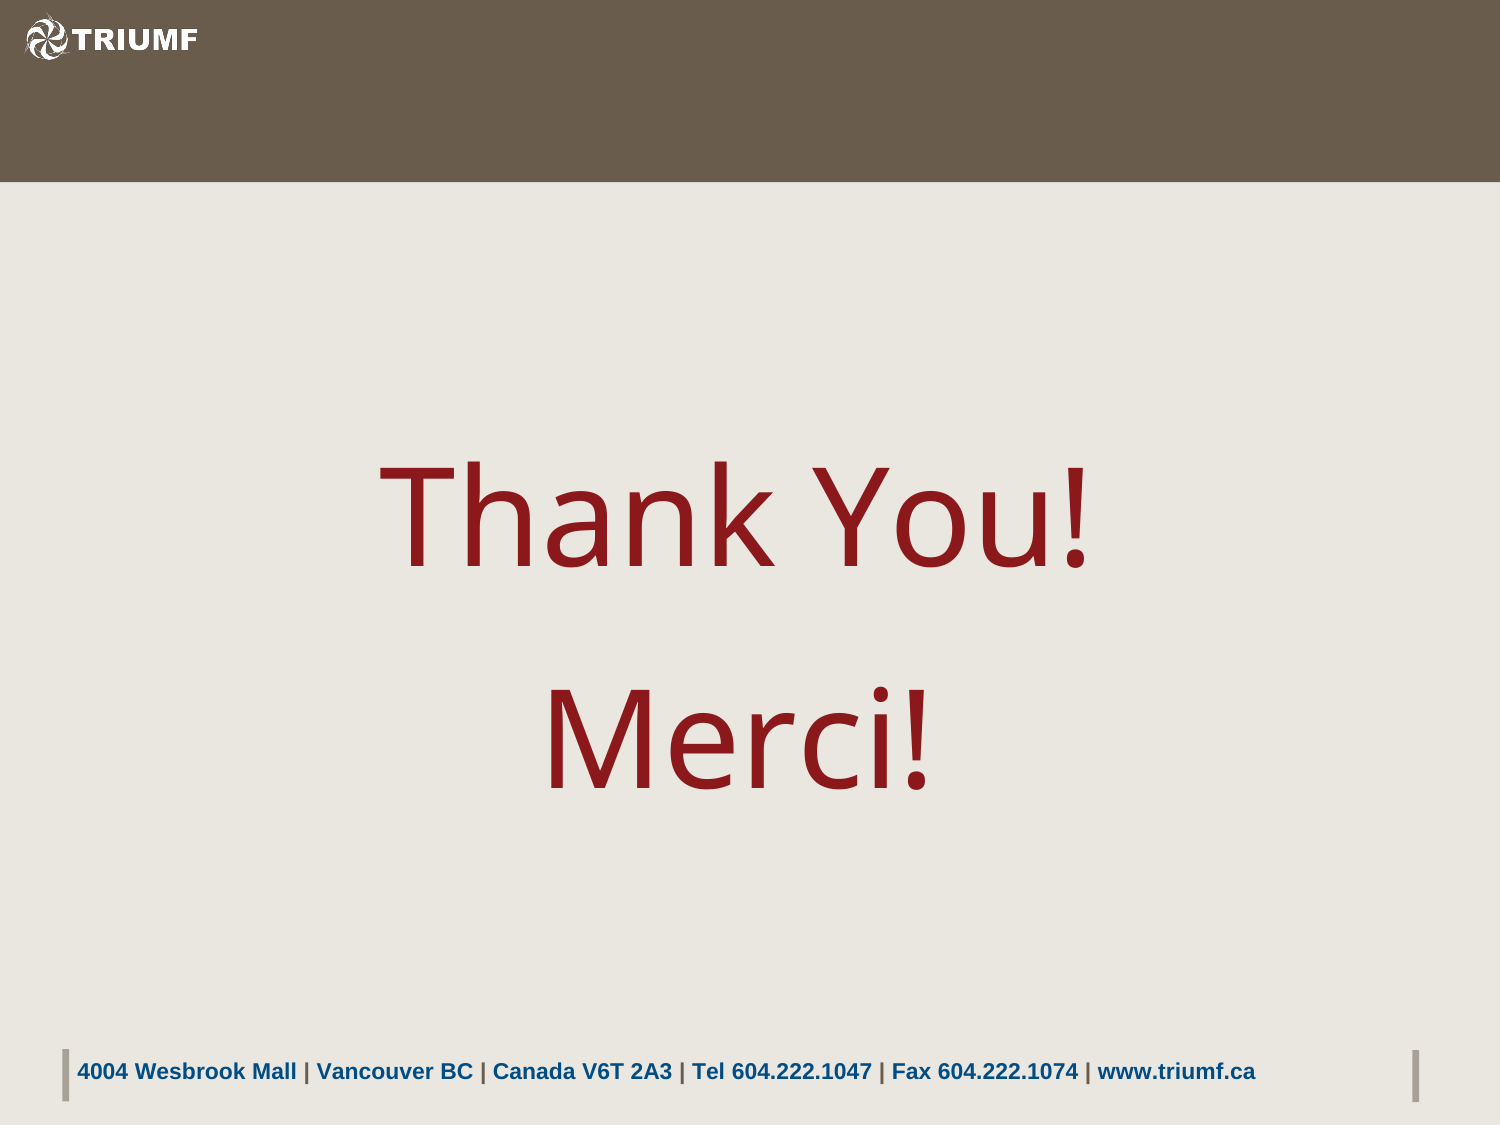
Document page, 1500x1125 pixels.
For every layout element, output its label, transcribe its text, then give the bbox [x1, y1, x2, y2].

list Thank You! Merci! [62, 412, 1413, 838]
text_box 4004 Wesbrook Mall | Vancouver BC | Canada V6T 2A3 | Tel 604.222.1047 | Fax 604.222.1074 | www.triumf.ca [62, 1036, 1413, 1088]
picture [24, 12, 198, 60]
